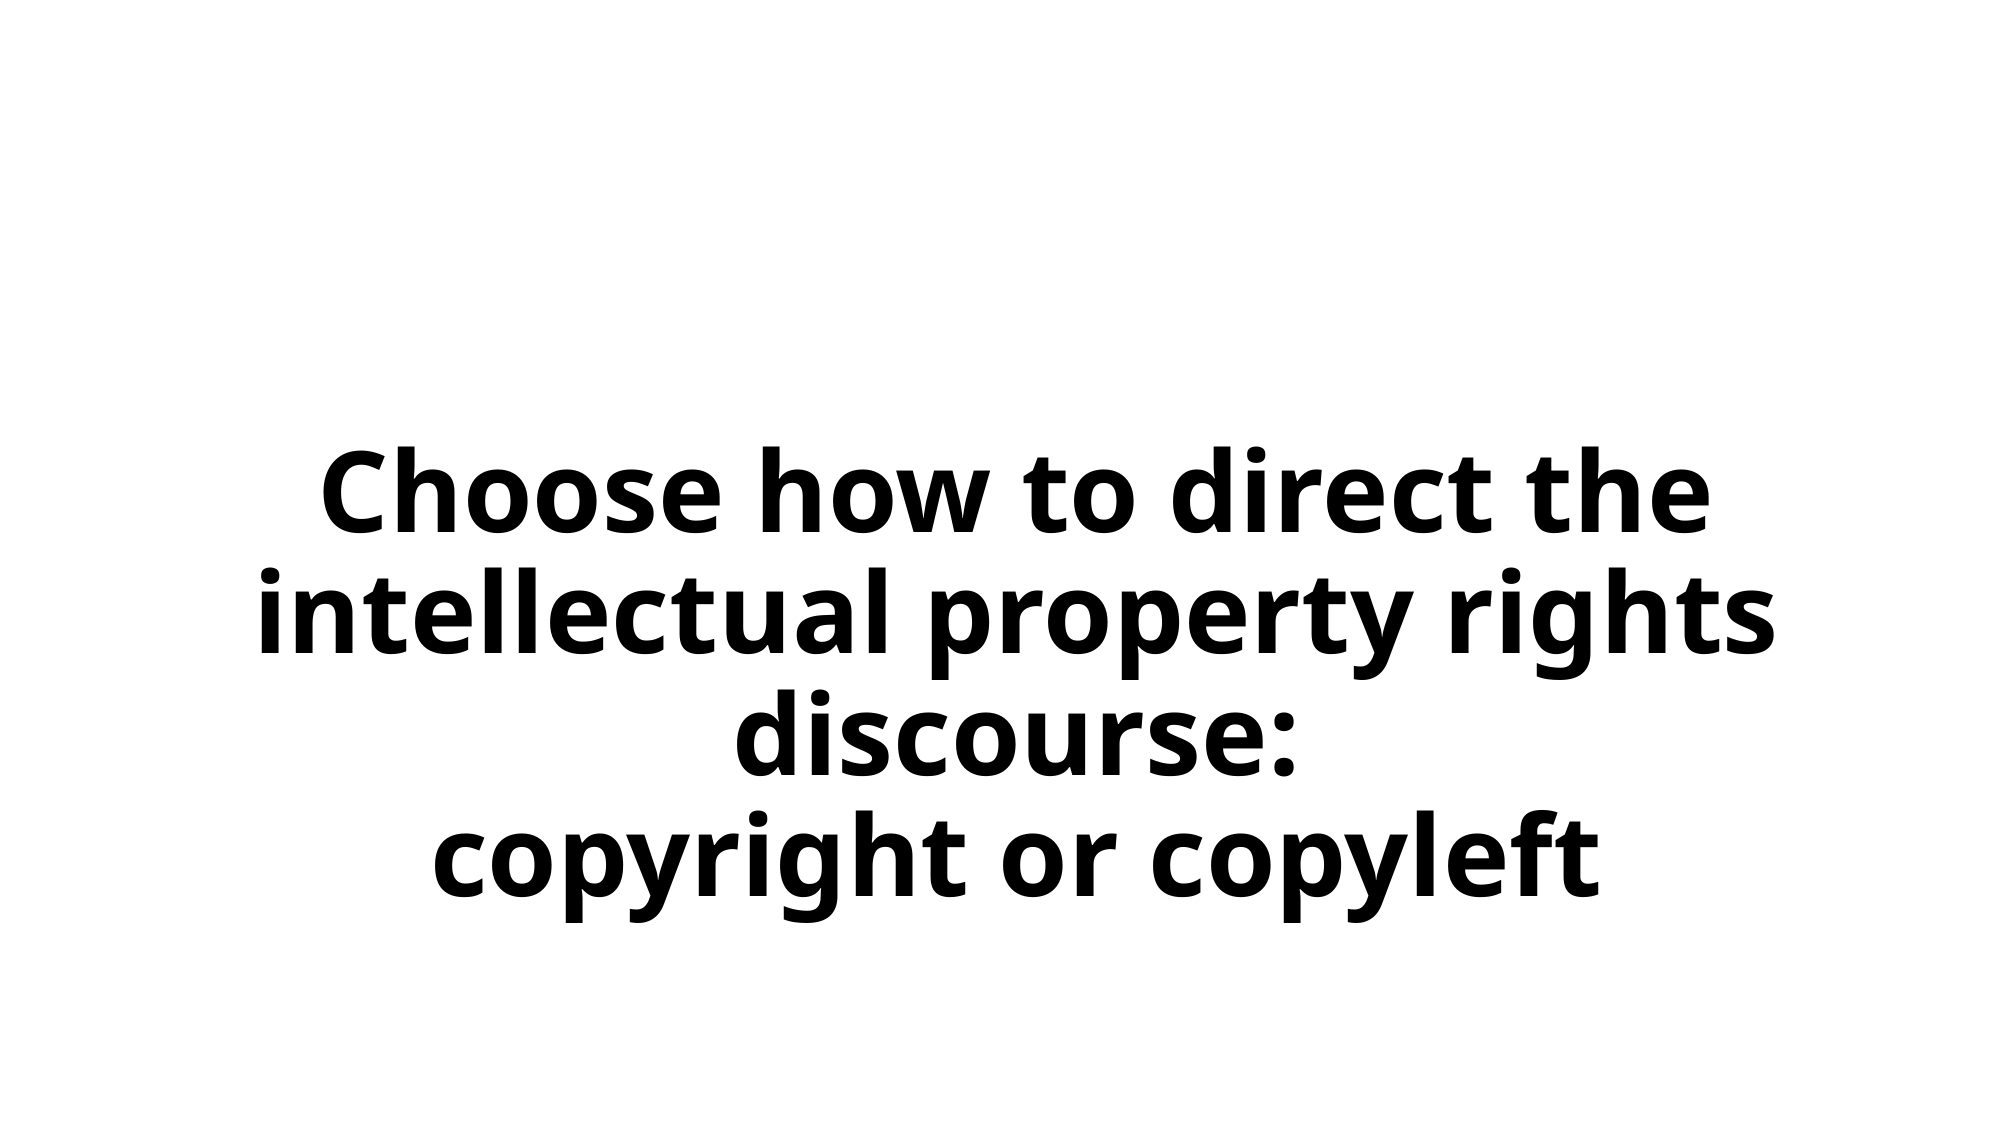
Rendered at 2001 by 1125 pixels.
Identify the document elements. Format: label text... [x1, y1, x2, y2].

title Choose how to direct the intellectual property rights discourse: copyright or copyleft [33, 405, 2000, 951]
